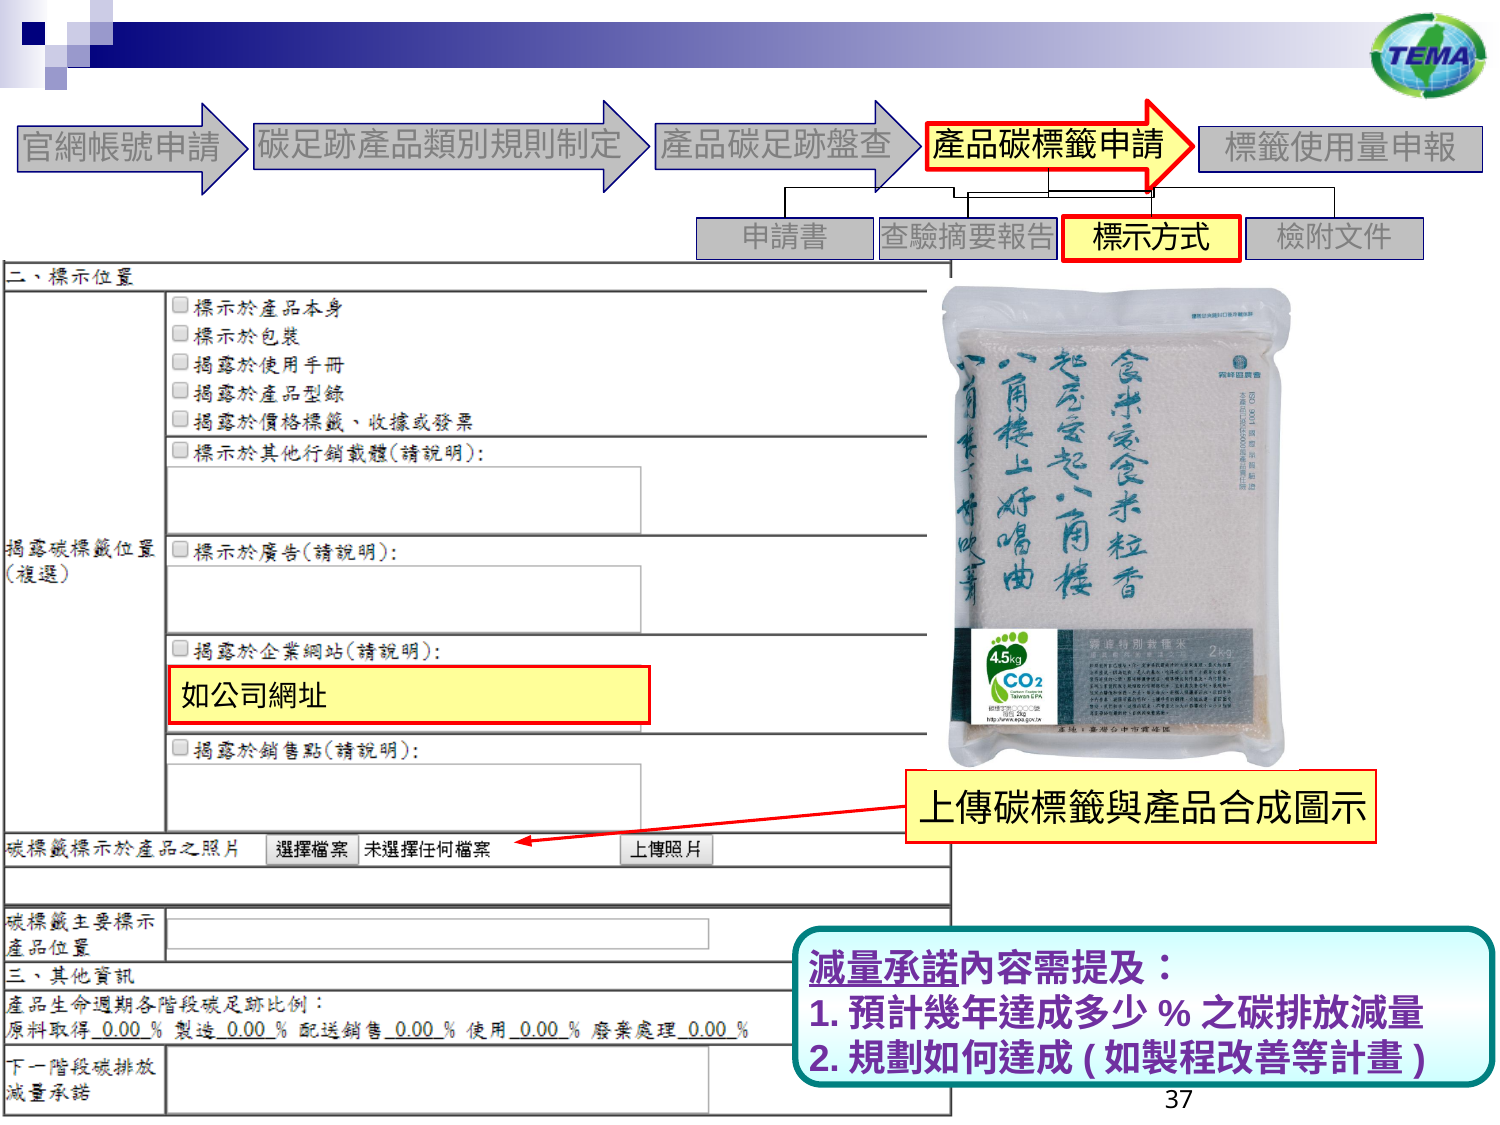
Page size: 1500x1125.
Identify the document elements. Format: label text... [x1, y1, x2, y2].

text_box 檢附文件 [1246, 218, 1423, 259]
text_box 上傳碳標籤與產品合成圖示 [906, 770, 1376, 842]
text_box 查驗摘要報告 [880, 218, 1057, 259]
text_box 官網帳號申請 [17, 103, 249, 195]
picture [0, 260, 1299, 1118]
text_box 碳足跡產品類別規則制定 [253, 100, 650, 193]
text_box 申請書 [696, 218, 874, 259]
text_box 產品碳標籤申請 [927, 100, 1193, 192]
text_box 產品碳足跡盤查 [655, 100, 922, 188]
text_box 如公司網址 [169, 666, 650, 723]
text_box 減量承諾內容需提及： 1.預計幾年達成多少%之碳排放減量 2.規劃如何達成(如製程改善等計畫) [795, 928, 1493, 1085]
text_box 標籤使用量申報 [1199, 126, 1482, 172]
text_box 標示方式 [1063, 217, 1240, 260]
text_box 36 [1149, 1050, 1500, 1125]
